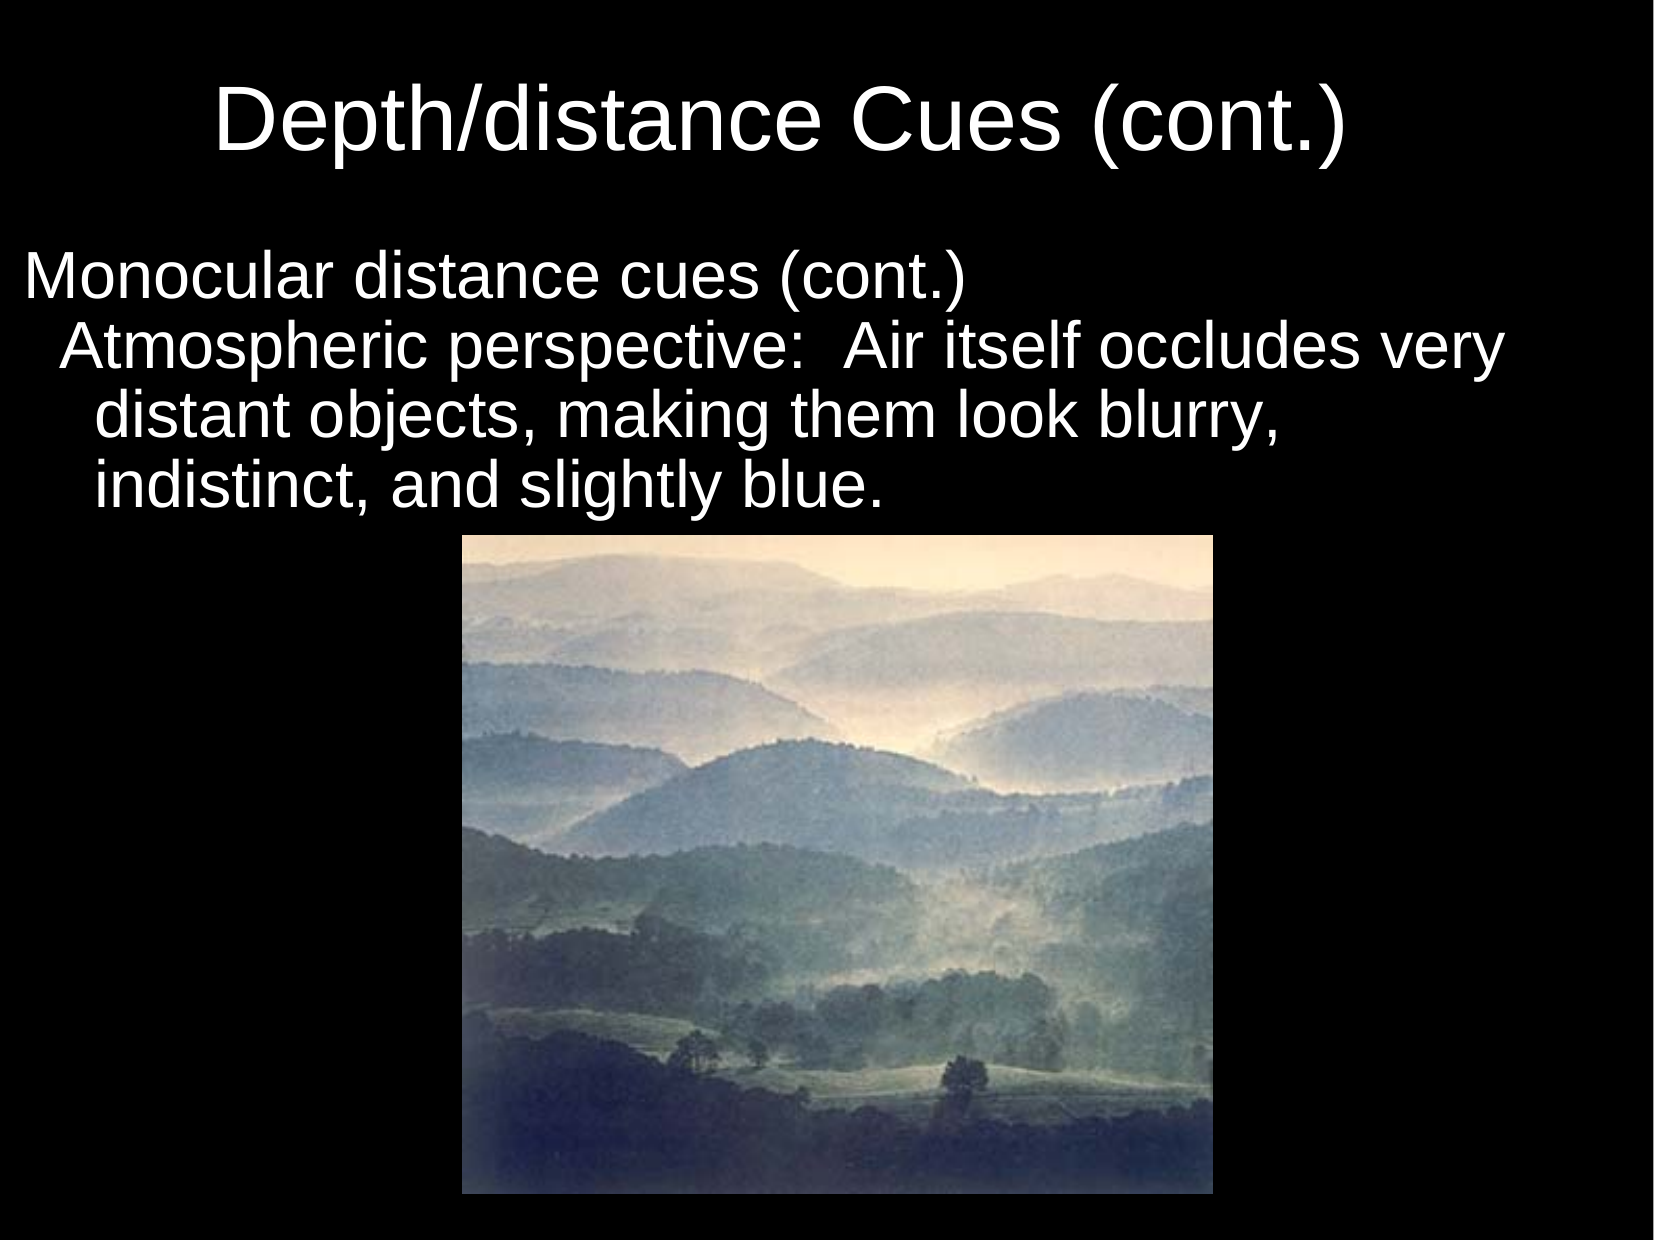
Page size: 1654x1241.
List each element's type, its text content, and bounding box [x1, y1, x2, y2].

text_box Monocular distance cues (cont.) Atmospheric perspective: Air itself occludes very distant objects, making them look blurry, indistinct, and slightly blue. [23, 243, 1513, 522]
picture [462, 535, 1213, 1194]
title Depth/distance Cues (cont.) [37, 17, 1526, 226]
